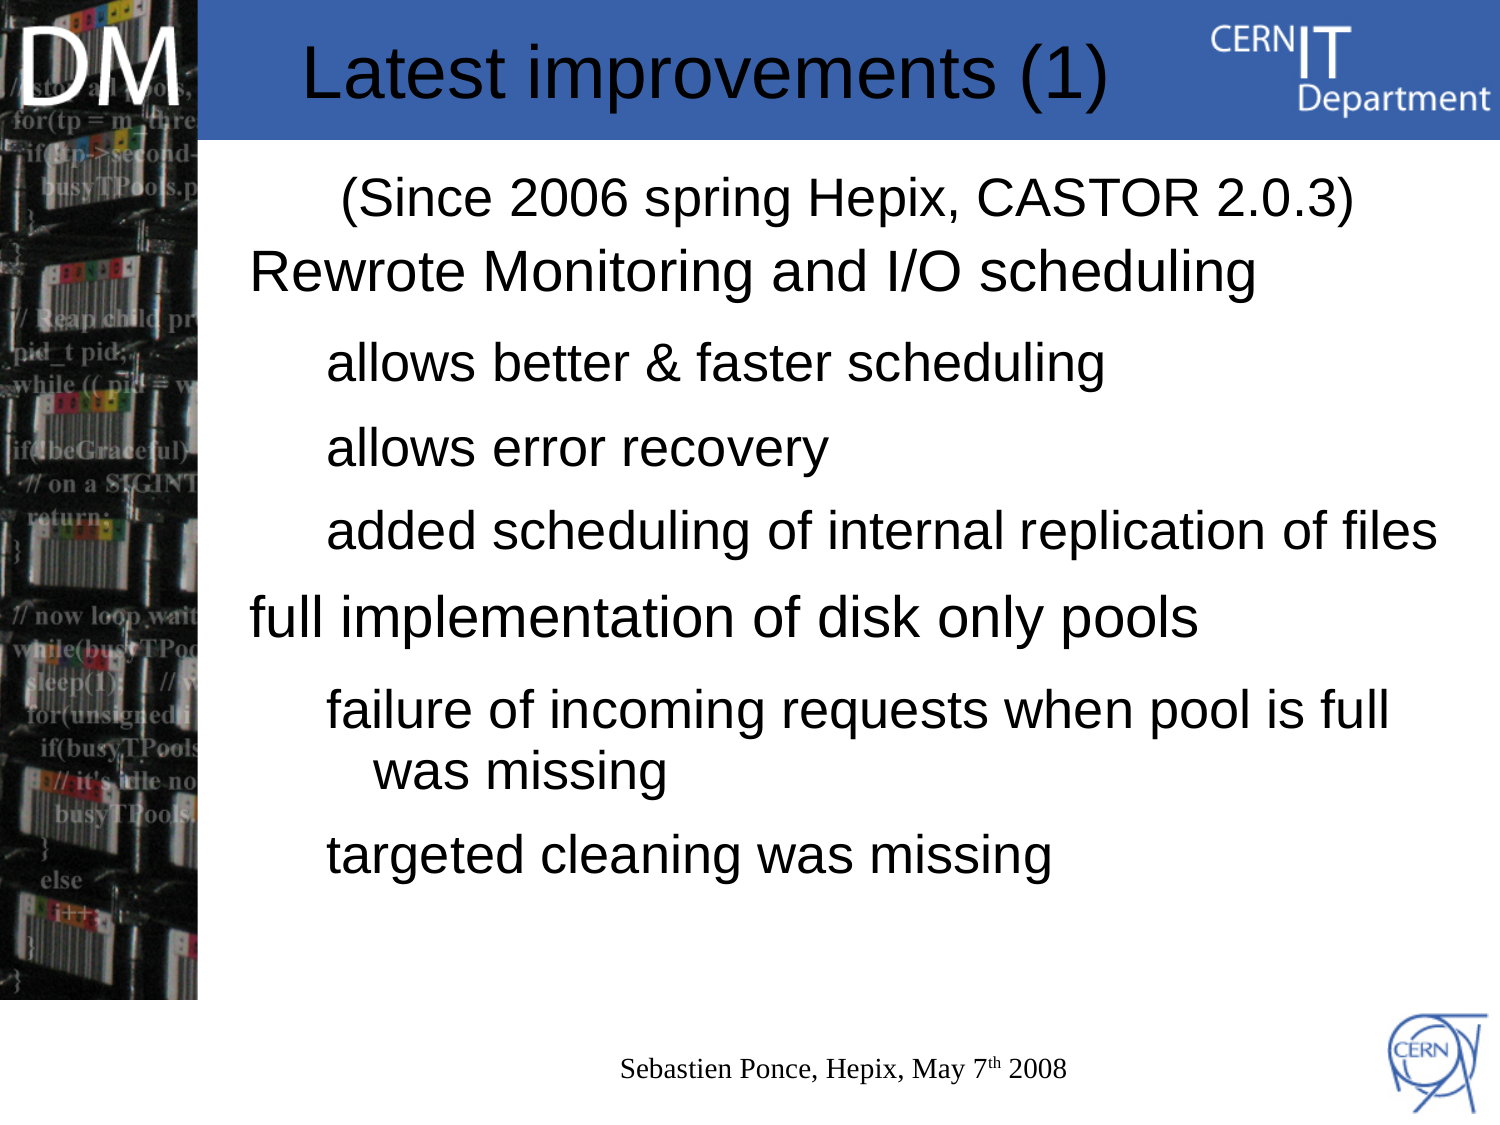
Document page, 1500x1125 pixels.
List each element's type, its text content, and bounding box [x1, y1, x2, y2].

list Rewrote Monitoring and I/O scheduling allows better & faster scheduling allows error recovery added scheduling of internal replication of files full implementation of disk only pools failure of incoming requests when pool is full was missing targeted cleaning was missing [217, 263, 1463, 976]
list (Since 2006 spring Hepix, CASTOR 2.0.3) [217, 152, 1463, 263]
picture [198, 0, 1500, 140]
picture [1387, 1012, 1489, 1114]
title Latest improvements (1) [212, 0, 1201, 138]
